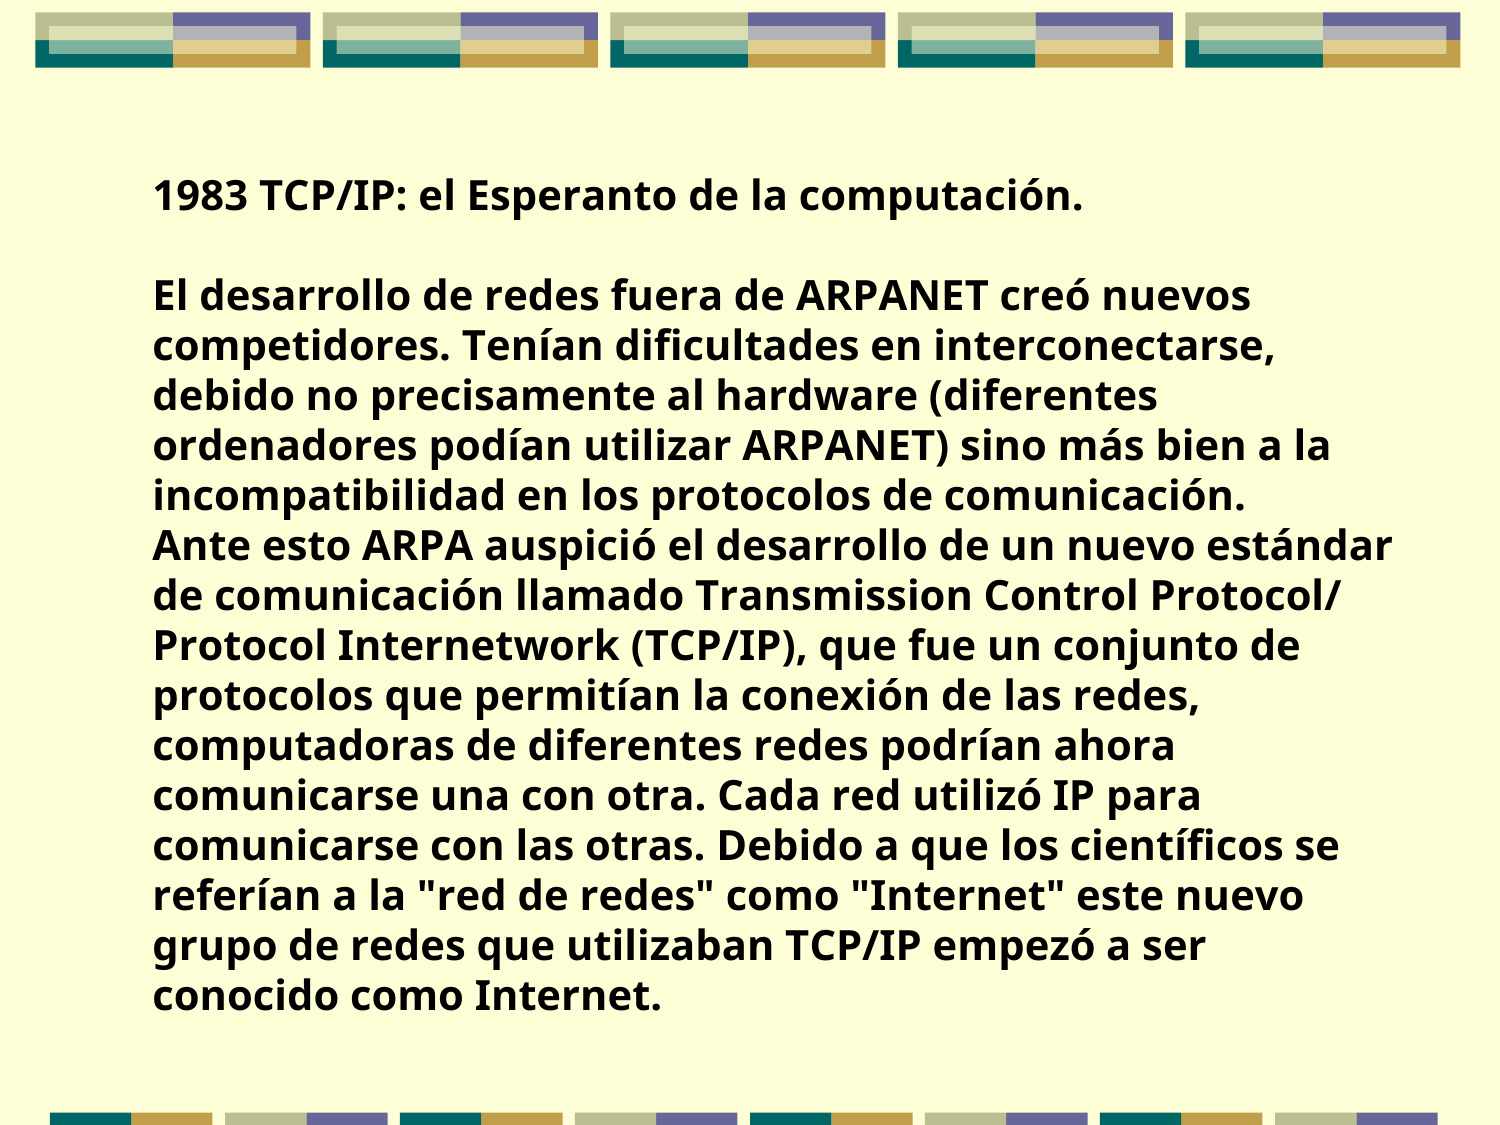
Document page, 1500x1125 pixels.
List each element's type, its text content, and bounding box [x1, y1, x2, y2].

title 1983 TCP/IP: el Esperanto de la computación. El desarrollo de redes fuera de ARPANET creó nuevos competidores. Tenían dificultades en interconectarse, debido no precisamente al hardware (diferentes ordenadores podían utilizar ARPANET) sino más bien a la incompatibilidad en los protocolos de comunicación. Ante esto ARPA auspició el desarrollo de un nuevo estándar de comunicación llamado Transmission Control Protocol/ Protocol Internetwork (TCP/IP), que fue un conjunto de protocolos que permitían la conexión de las redes, computadoras de diferentes redes podrían ahora comunicarse una con otra. Cada red utilizó IP para comunicarse con las otras. Debido a que los científicos se referían a la "red de redes" como "Internet" este nuevo grupo de redes que utilizaban TCP/IP empezó a ser conocido como Internet. [137, 574, 1413, 763]
